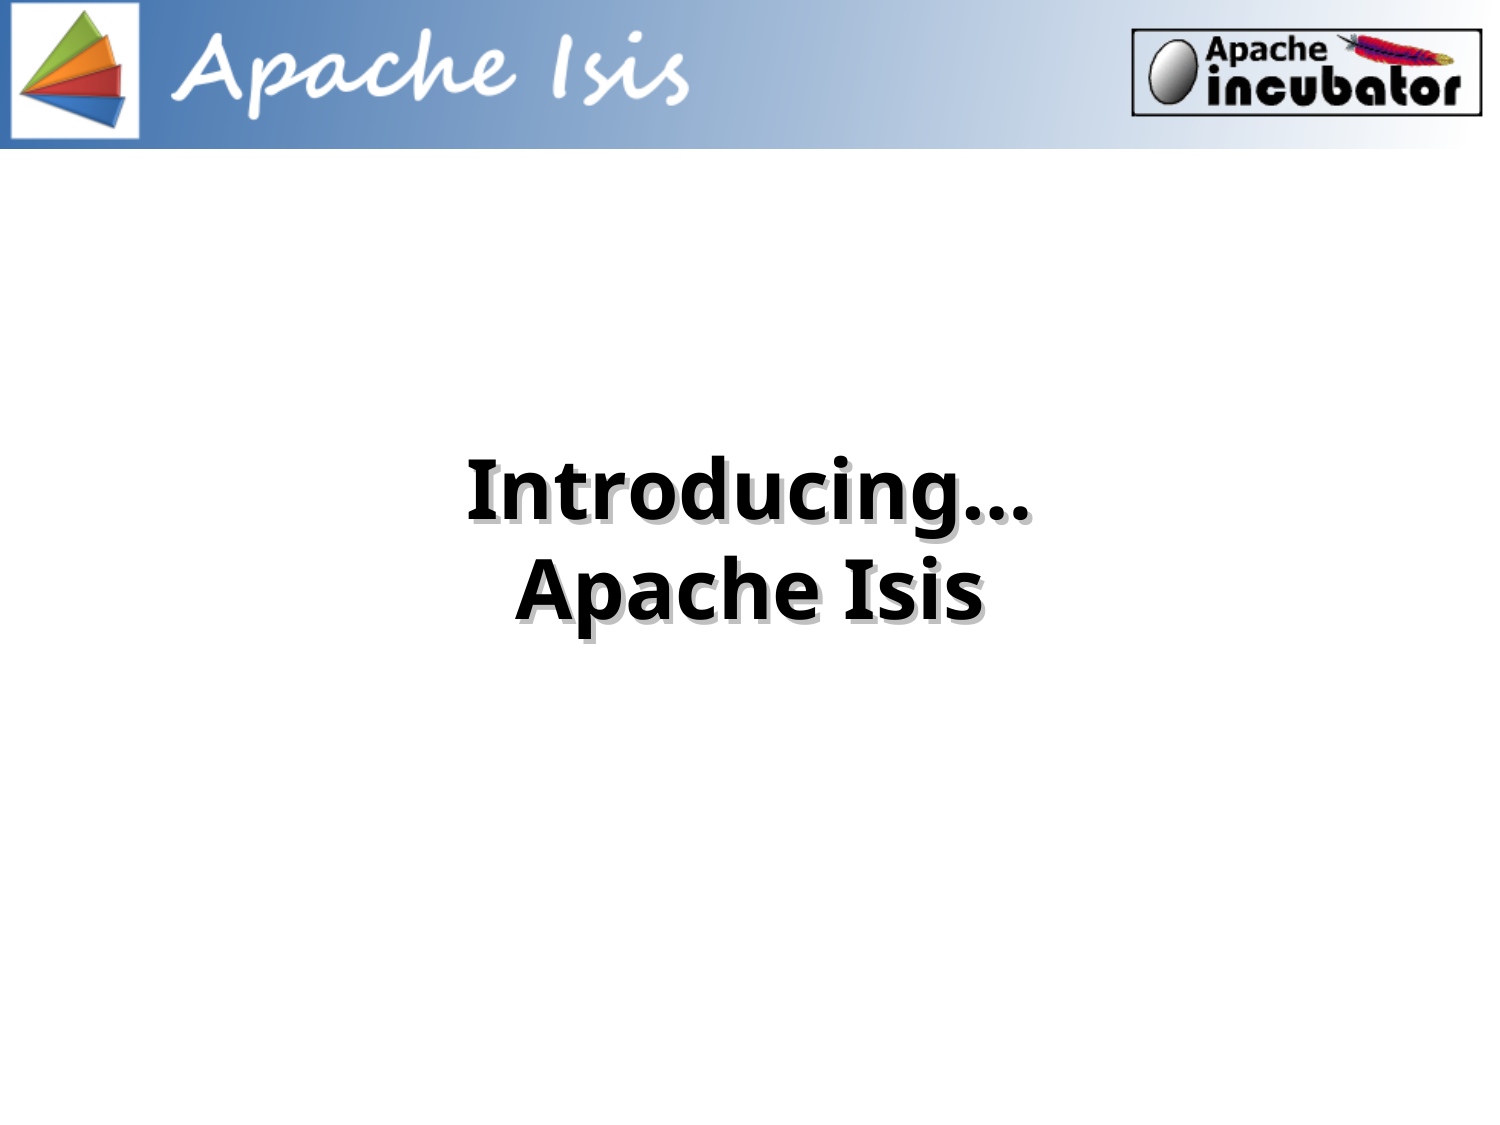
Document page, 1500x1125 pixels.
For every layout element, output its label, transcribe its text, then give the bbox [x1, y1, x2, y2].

title Introducing… Apache Isis [112, 415, 1388, 658]
picture [0, 0, 1500, 149]
